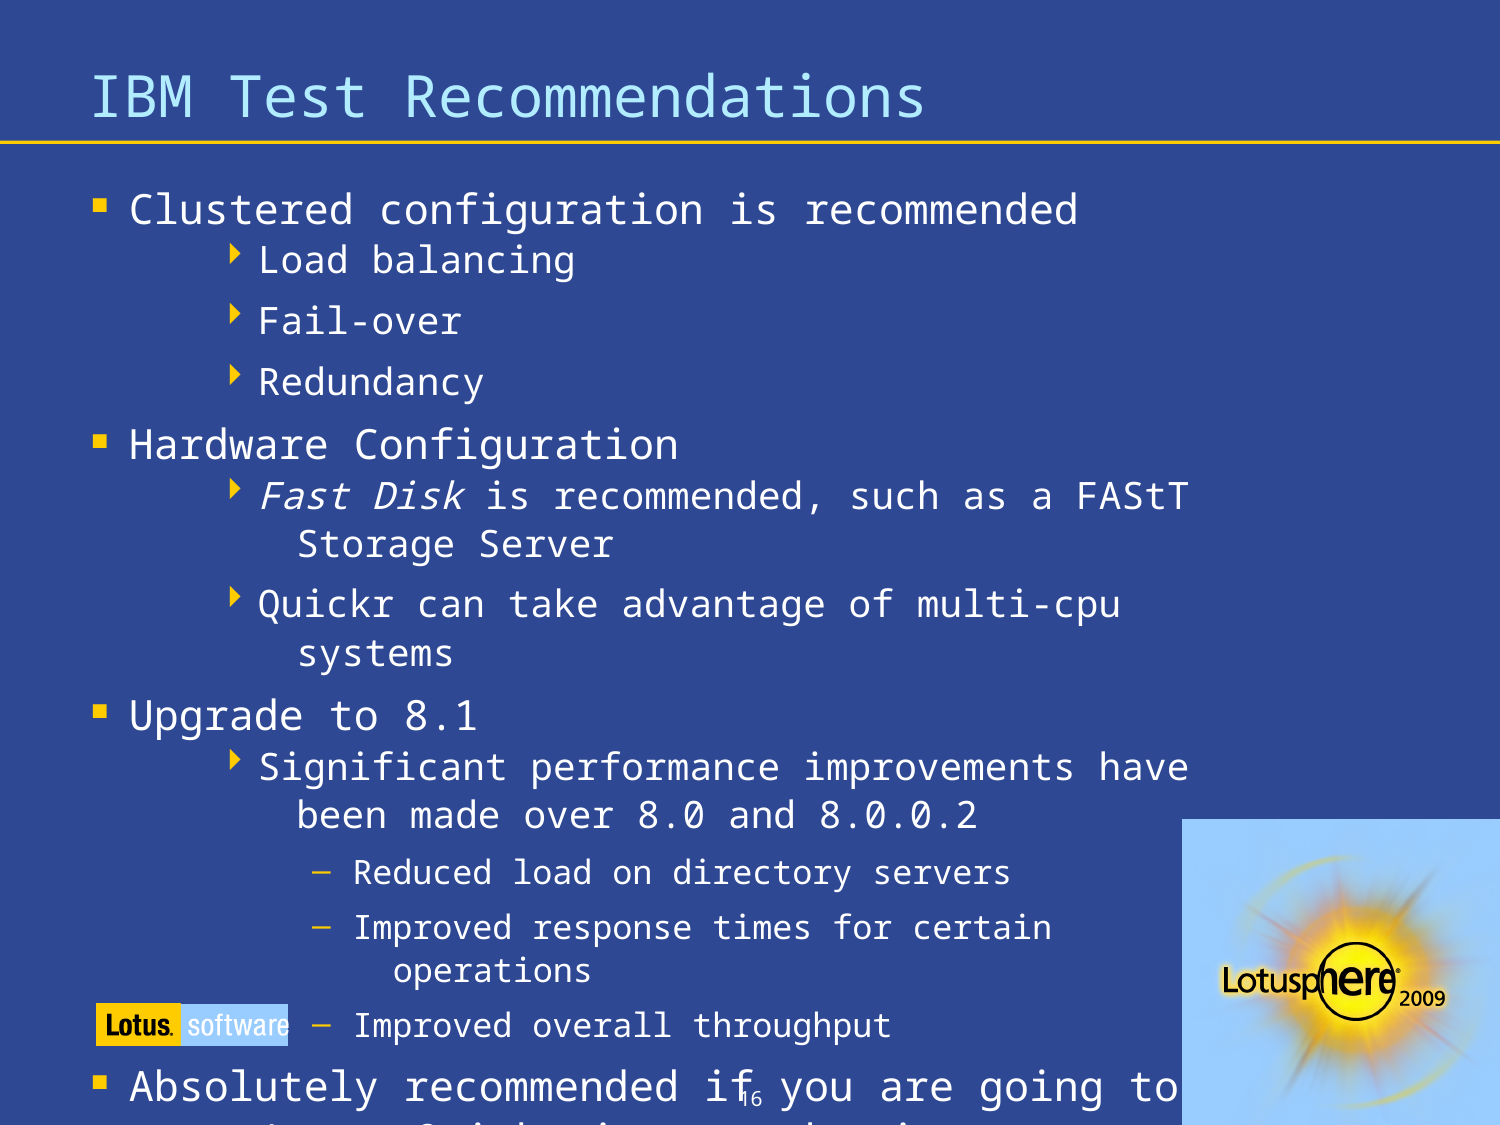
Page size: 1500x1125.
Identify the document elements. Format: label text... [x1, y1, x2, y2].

picture [96, 1003, 289, 1046]
picture [1181, 818, 1500, 1125]
list Clustered configuration is recommended Load balancing Fail-over Redundancy Hardware Configuration Fast Disk is recommended, such as a FAStT Storage Server Quickr can take advantage of multi-cpu systems Upgrade to 8.1 Significant performance improvements have been made over 8.0 and 8.0.0.2 Reduced load on directory servers Improved response times for certain operations Improved overall throughput Absolutely recommended if you are going to put Lotus Quickr into production [75, 174, 1238, 983]
title IBM Test Recommendations [73, 53, 1427, 149]
